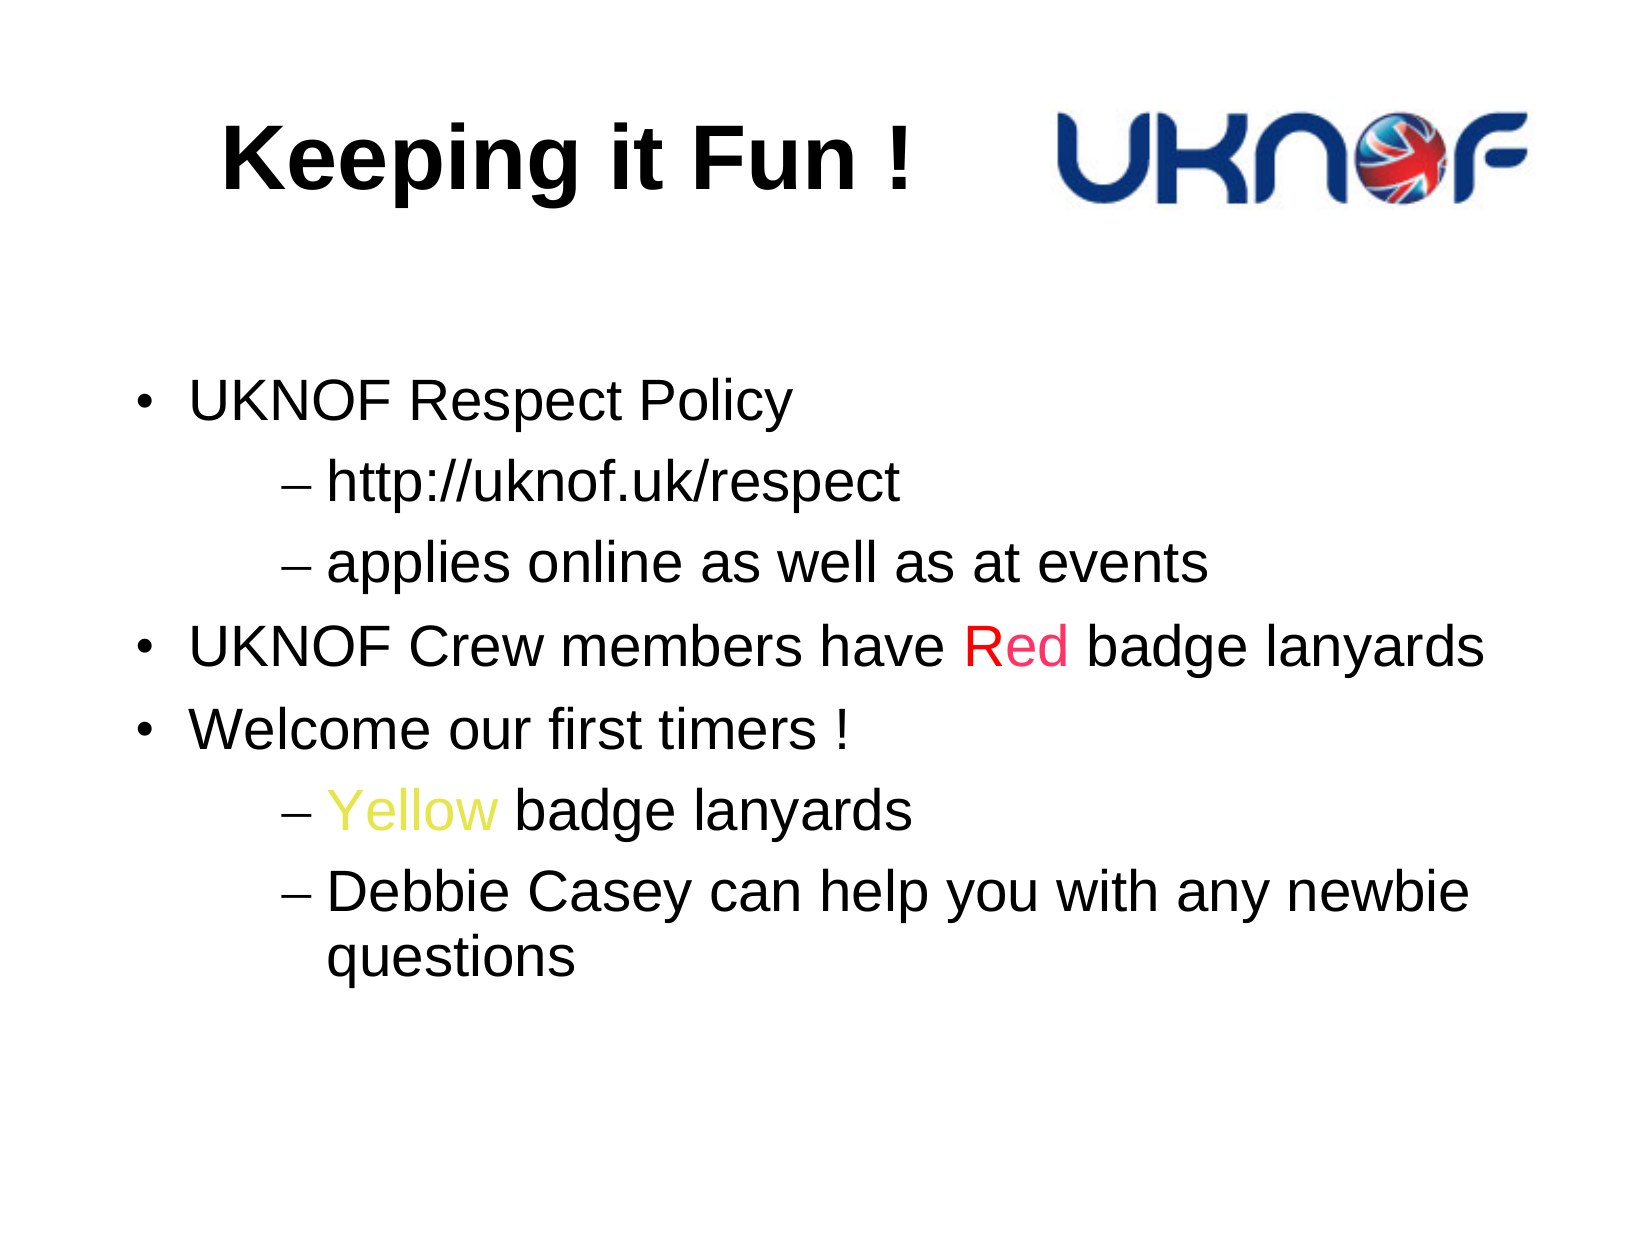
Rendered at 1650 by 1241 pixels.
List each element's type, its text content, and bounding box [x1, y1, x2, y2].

title Keeping it Fun ! [123, 37, 1013, 279]
list UKNOF Respect Policy http://uknof.uk/respect applies online as well as at events UKNOF Crew members have Red badge lanyards Welcome our first timers ! Yellow badge lanyards Debbie Casey can help you with any newbie questions [75, 368, 1576, 1088]
picture [1050, 93, 1536, 225]
